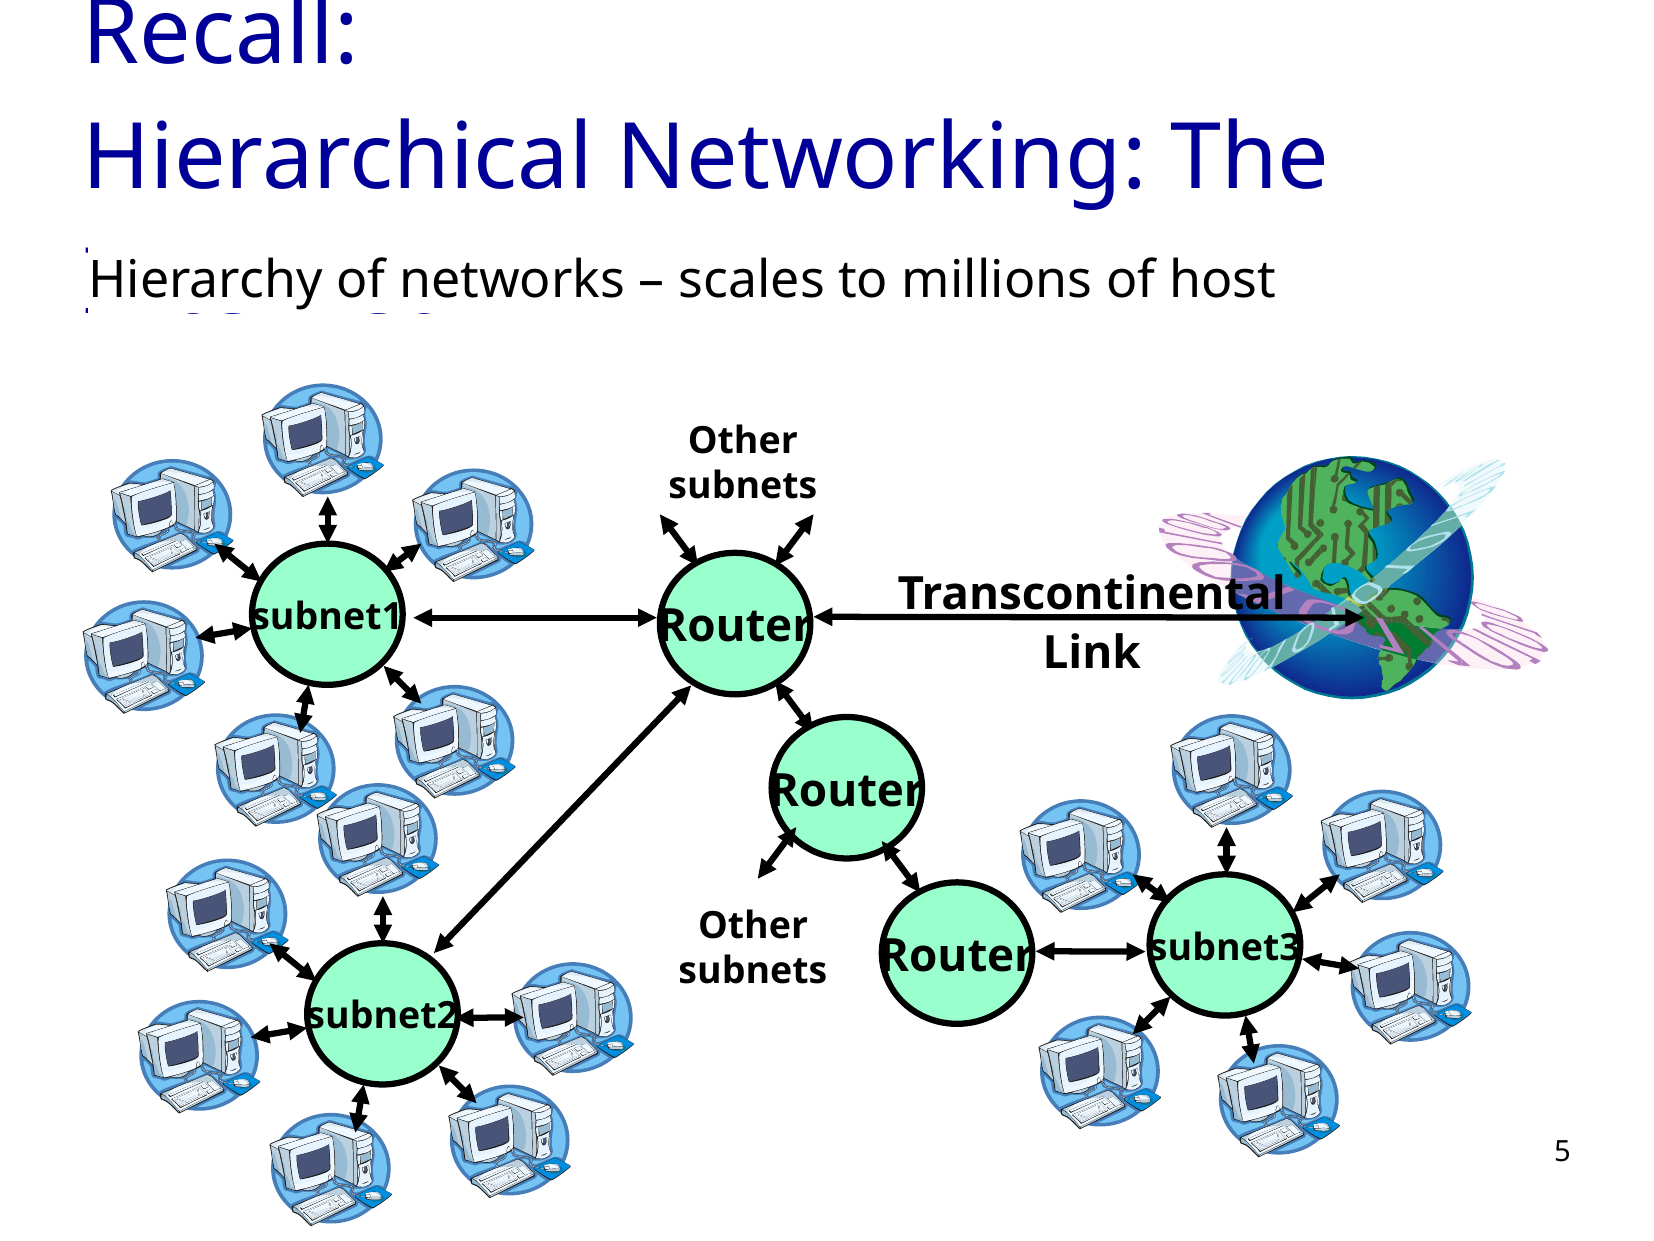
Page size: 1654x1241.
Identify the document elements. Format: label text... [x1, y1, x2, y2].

text_box Transcontinental Link [845, 556, 1339, 686]
picture [1349, 930, 1472, 1045]
picture [1019, 799, 1143, 913]
text_box subnet1 [251, 543, 403, 685]
picture [1157, 454, 1550, 701]
text_box subnet2 [307, 943, 458, 1085]
picture [82, 600, 205, 714]
text_box Other subnets [626, 893, 880, 998]
text_box Router [661, 552, 811, 695]
picture [412, 468, 535, 583]
picture [1170, 714, 1293, 828]
picture [110, 458, 234, 573]
list Hierarchy of networks – scales to millions of host [60, 245, 1571, 346]
picture [165, 858, 289, 972]
picture [214, 684, 516, 897]
text_box Router [883, 882, 1033, 1024]
picture [261, 383, 384, 498]
picture [137, 999, 261, 1114]
picture [1320, 789, 1444, 904]
text_box Other subnets [616, 408, 870, 514]
text_box subnet3 [1149, 874, 1301, 1016]
picture [1217, 1044, 1340, 1158]
text_box Router [773, 716, 923, 859]
picture [269, 1112, 392, 1227]
picture [1038, 1015, 1161, 1130]
picture [511, 962, 634, 1076]
picture [448, 1084, 571, 1199]
title Recall: Hierarchical Networking: The Internet [82, 49, 1571, 245]
